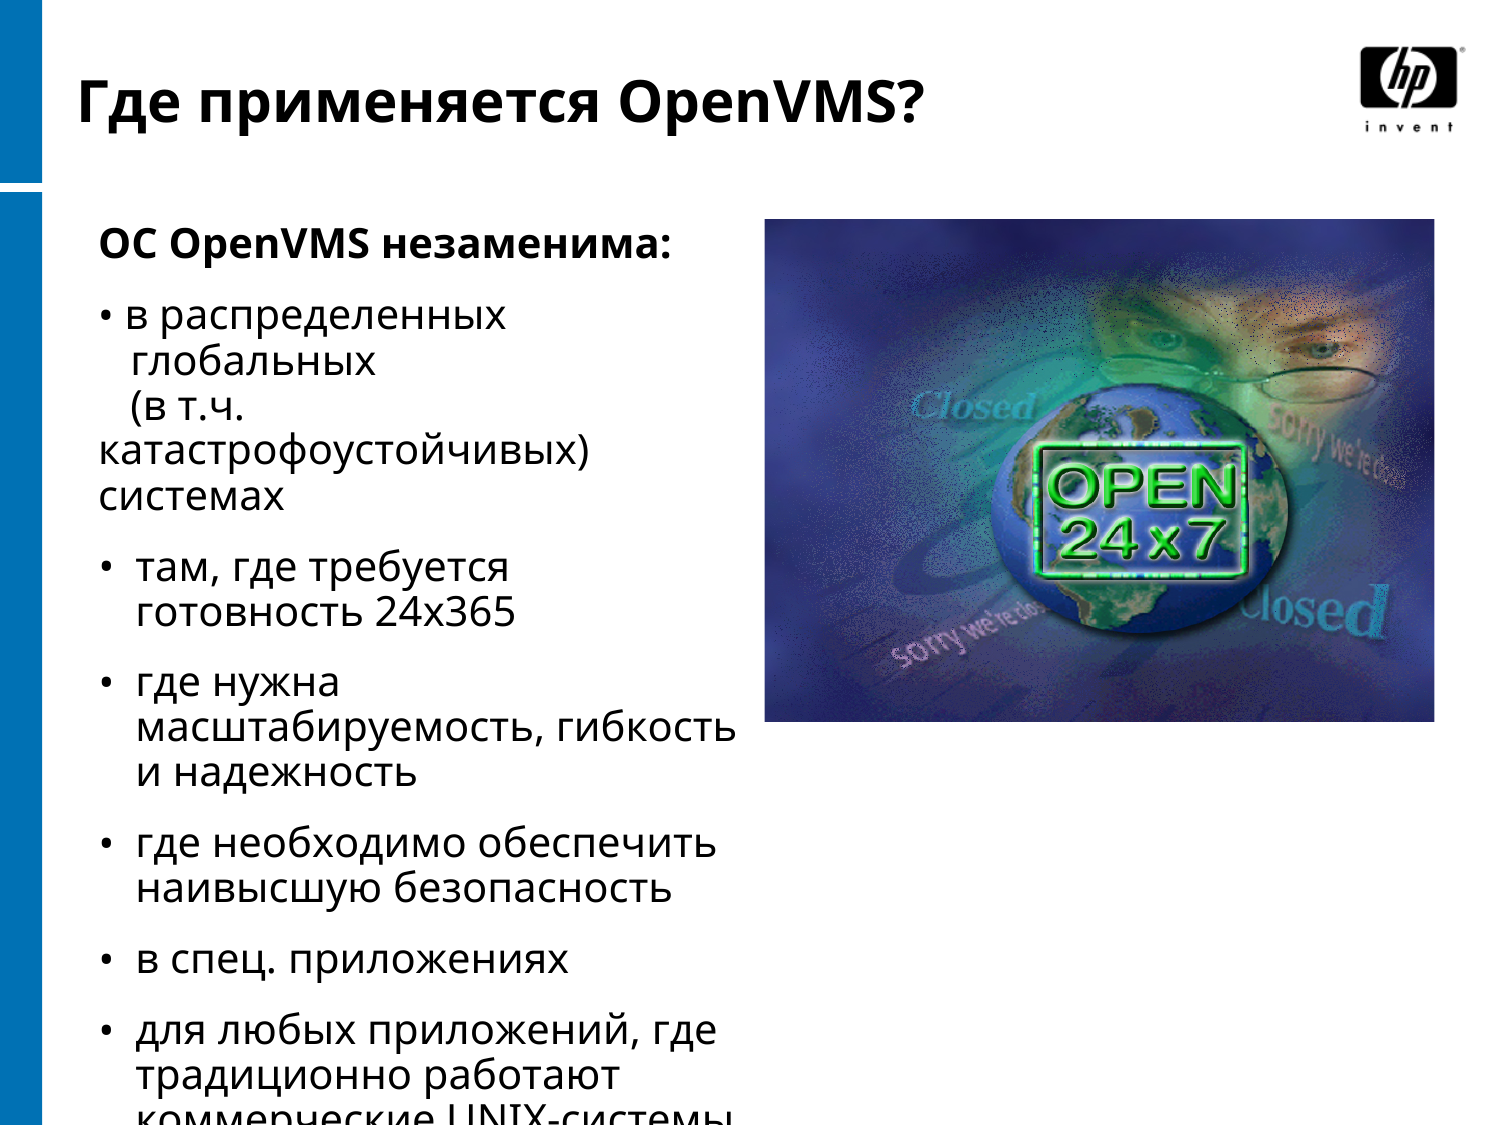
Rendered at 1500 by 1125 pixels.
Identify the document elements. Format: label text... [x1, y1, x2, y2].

text_box ОС OpenVMS незаменима: в распределенных глобальных (в т.ч. катастрофоустойчивых) системах там, где требуется готовность 24x365 где нужна масштабируемость, гибкость и надежность где необходимо обеспечить наивысшую безопасность в спец. приложениях для любых приложений, где традиционно работают коммерческие UNIX-системы [80, 208, 757, 1088]
picture [764, 219, 1435, 722]
text_box Где применяется OpenVMS? [76, 31, 1280, 167]
picture [1350, 37, 1472, 141]
